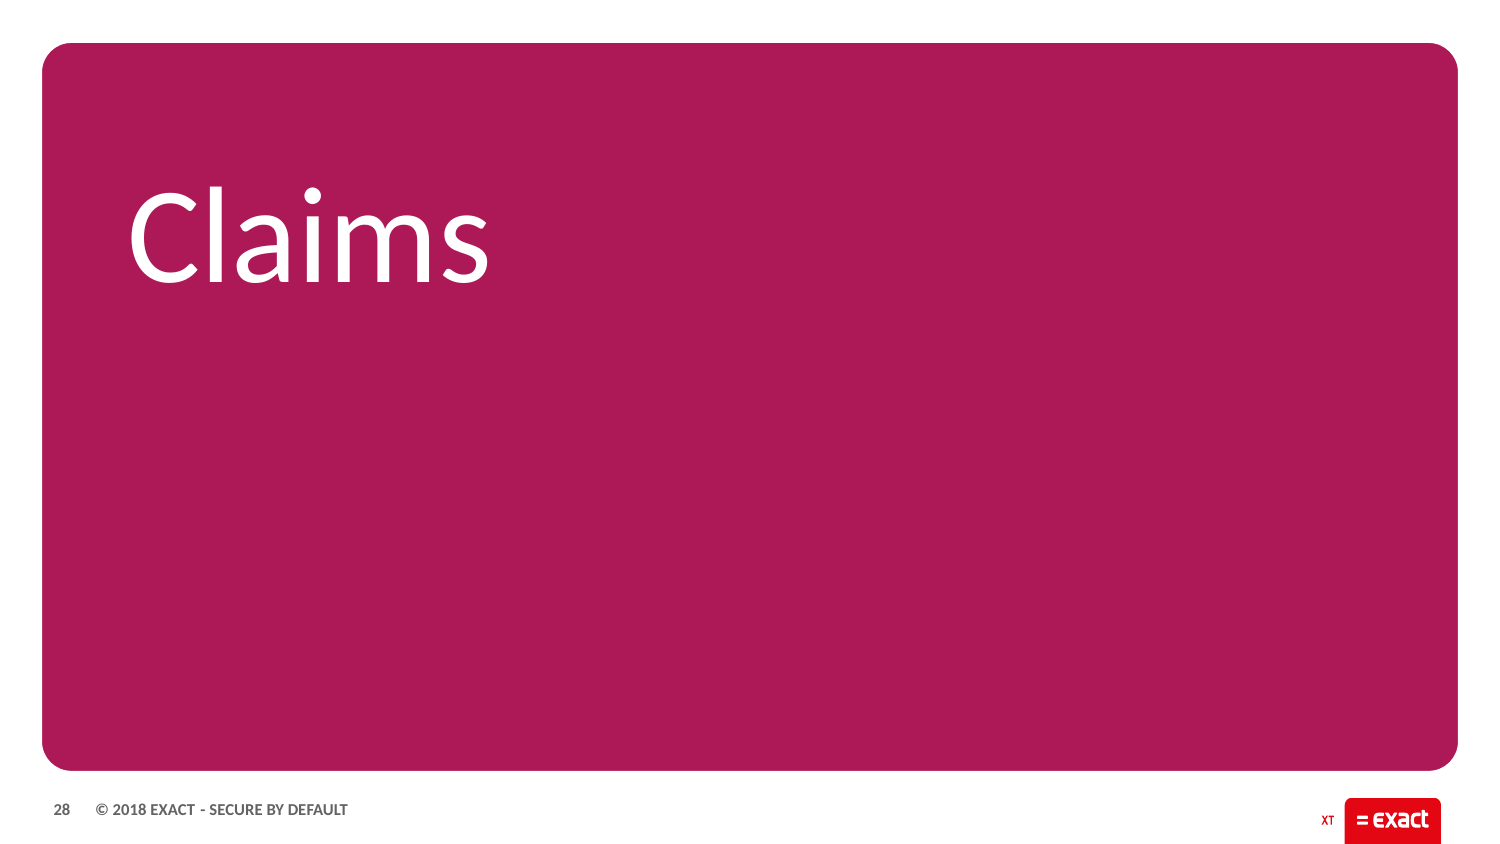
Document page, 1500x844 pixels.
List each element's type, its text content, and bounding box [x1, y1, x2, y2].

text_box 28 [38, 786, 96, 832]
title Claims [112, 169, 1368, 338]
text_box - Secure by default [185, 786, 826, 832]
